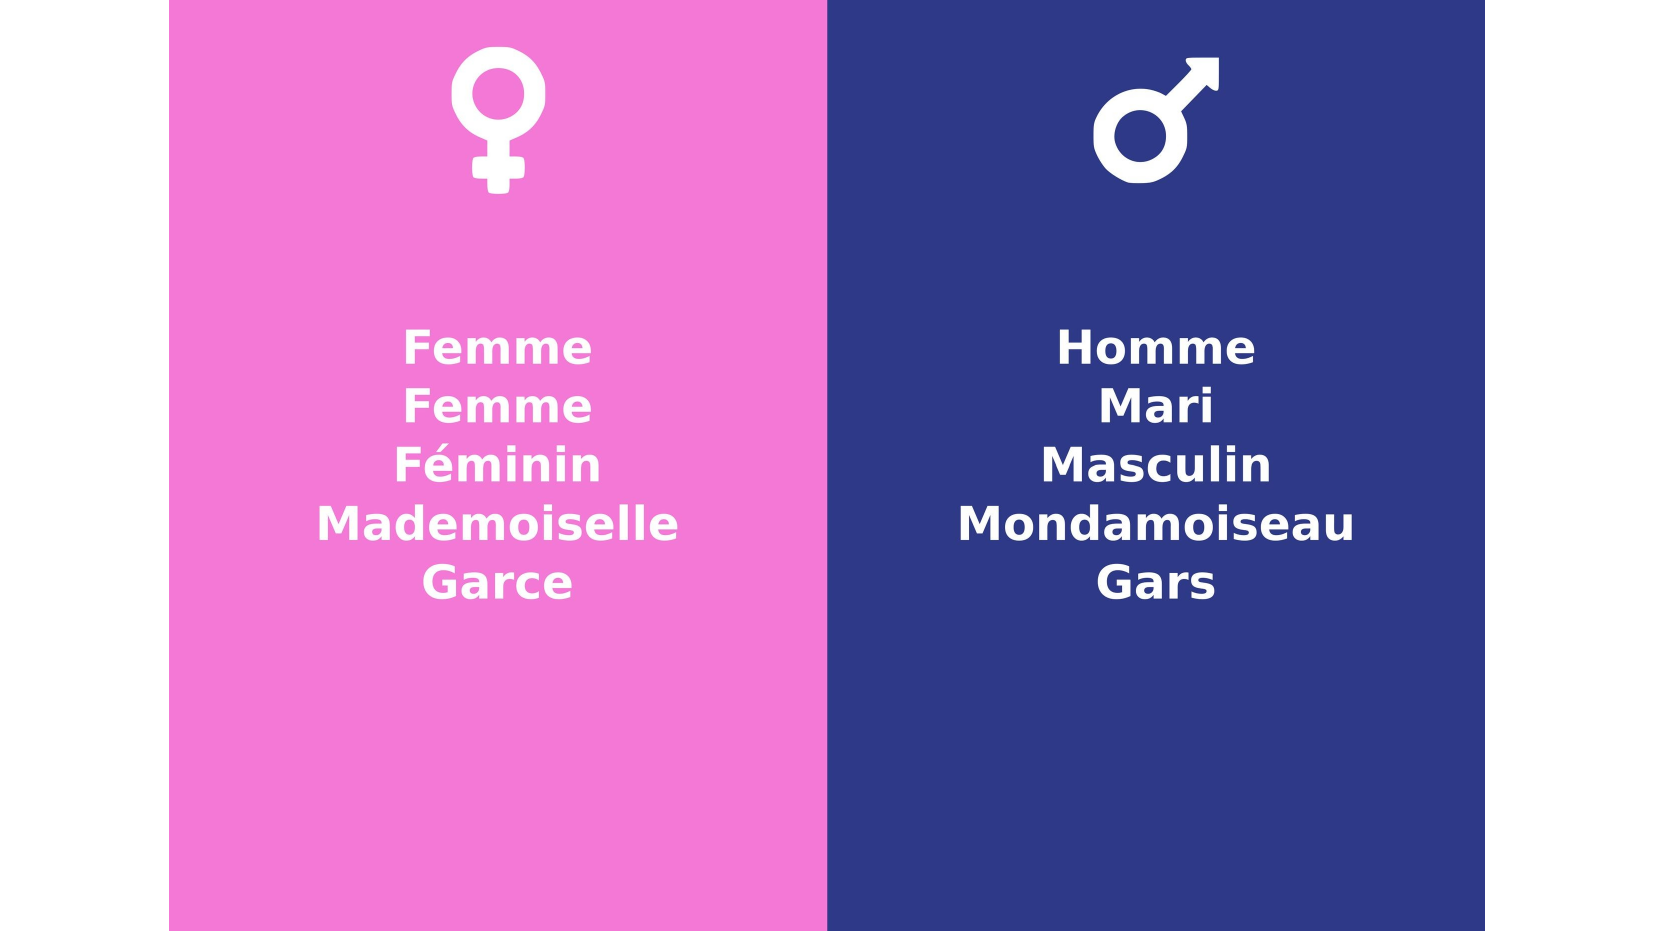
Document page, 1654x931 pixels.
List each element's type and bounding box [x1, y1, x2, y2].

picture [169, 0, 1485, 931]
